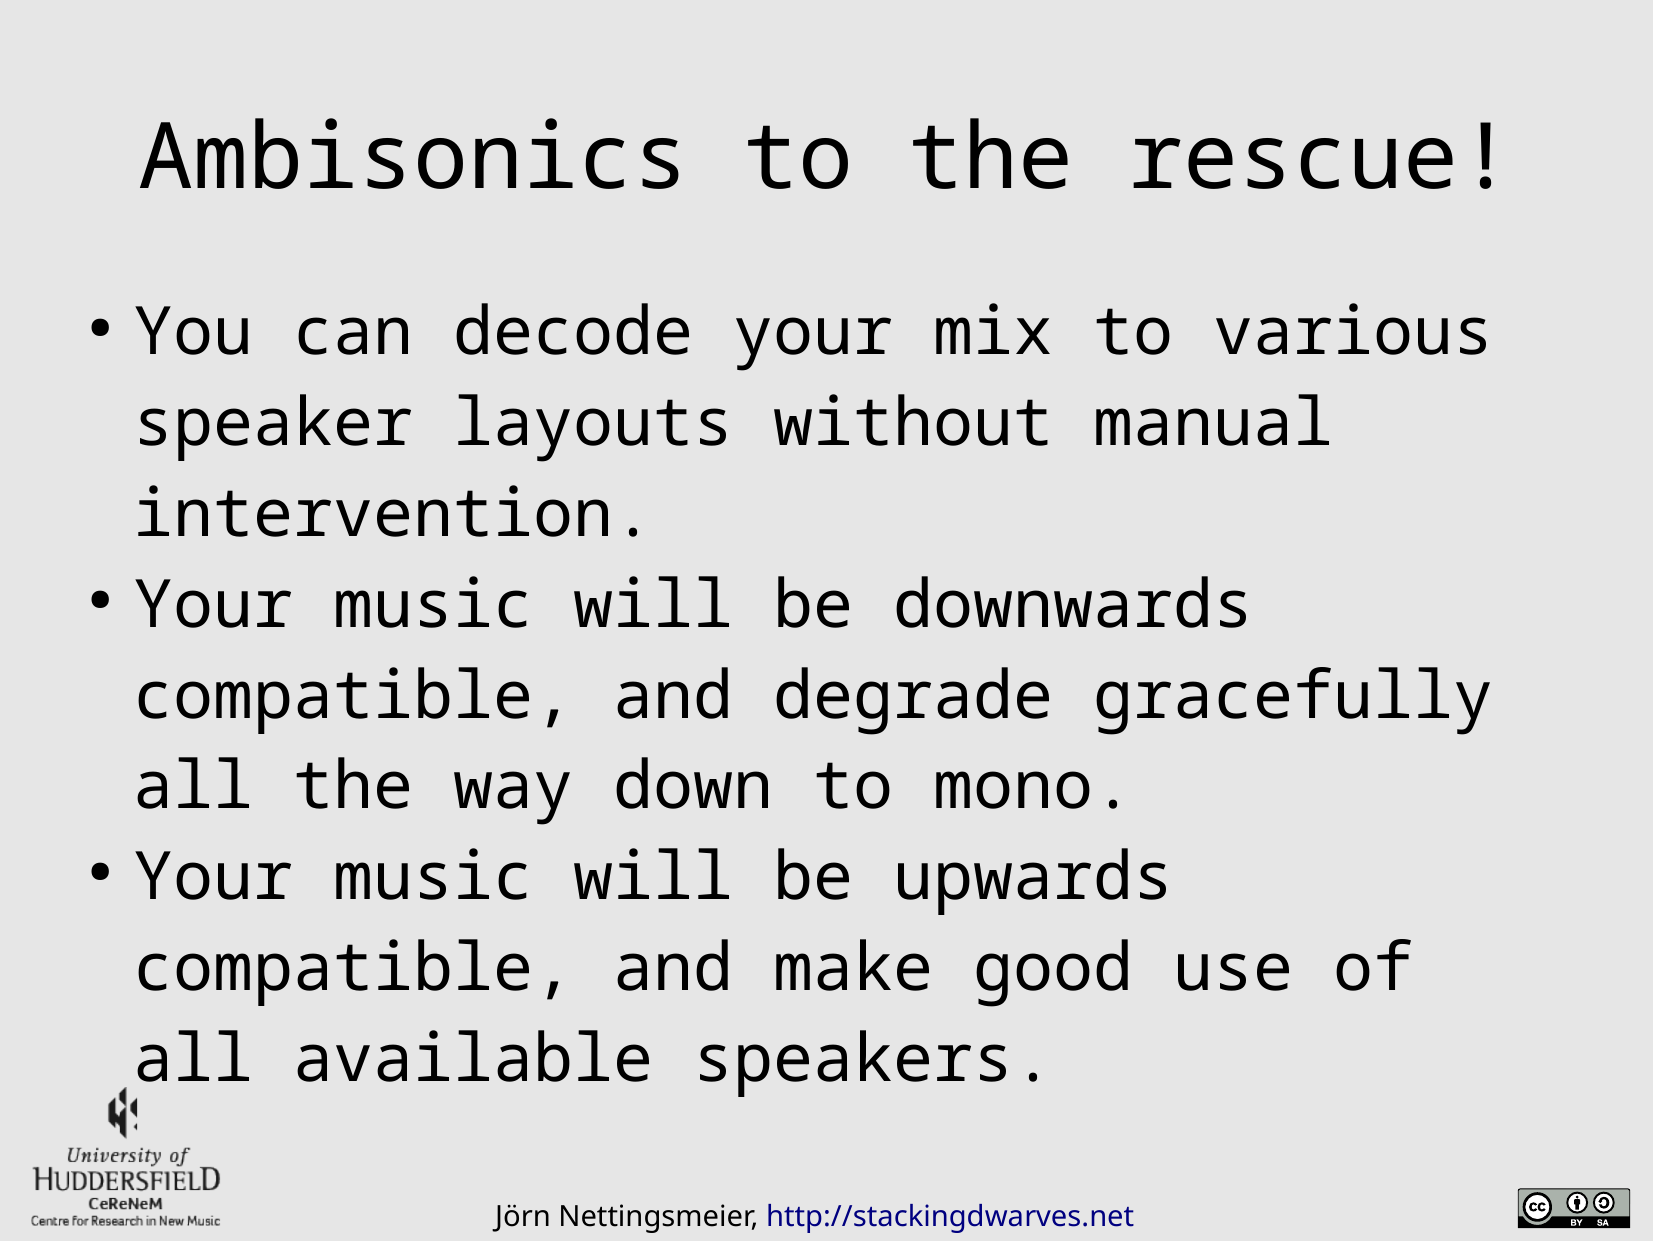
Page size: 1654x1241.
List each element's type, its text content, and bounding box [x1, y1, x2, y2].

picture [31, 1087, 222, 1229]
text_box You can decode your mix to various speaker layouts without manual intervention. Your music will be downwards compatible, and degrade gracefully all the way down to mono. Your music will be upwards compatible, and make good use of all available speakers. [73, 276, 1574, 992]
title Ambisonics to the rescue! [82, 49, 1571, 257]
